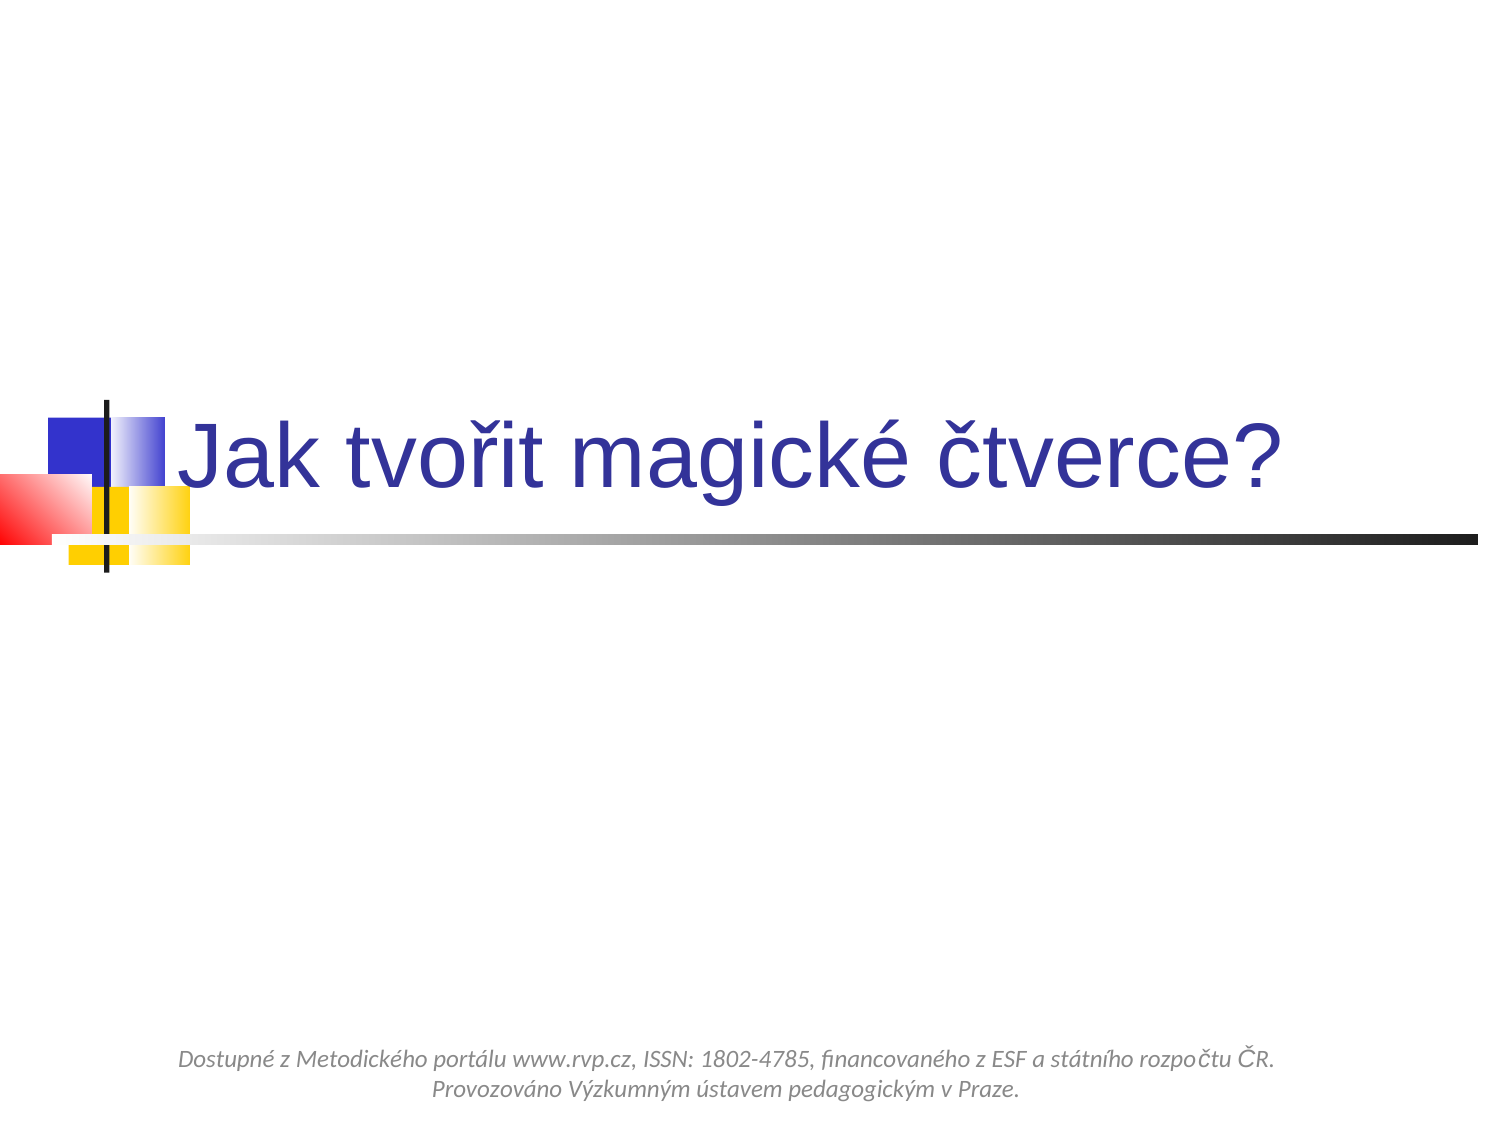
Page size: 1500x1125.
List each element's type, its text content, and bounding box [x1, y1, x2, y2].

text_box Dostupné z Metodického portálu www.rvp.cz, ISSN: 1802-4785, financovaného z ESF a státního rozpočtu ČR. Provozováno Výzkumným ústavem pedagogickým v Praze. [105, 1042, 1348, 1103]
title Jak tvořit magické čtverce? [162, 274, 1438, 515]
